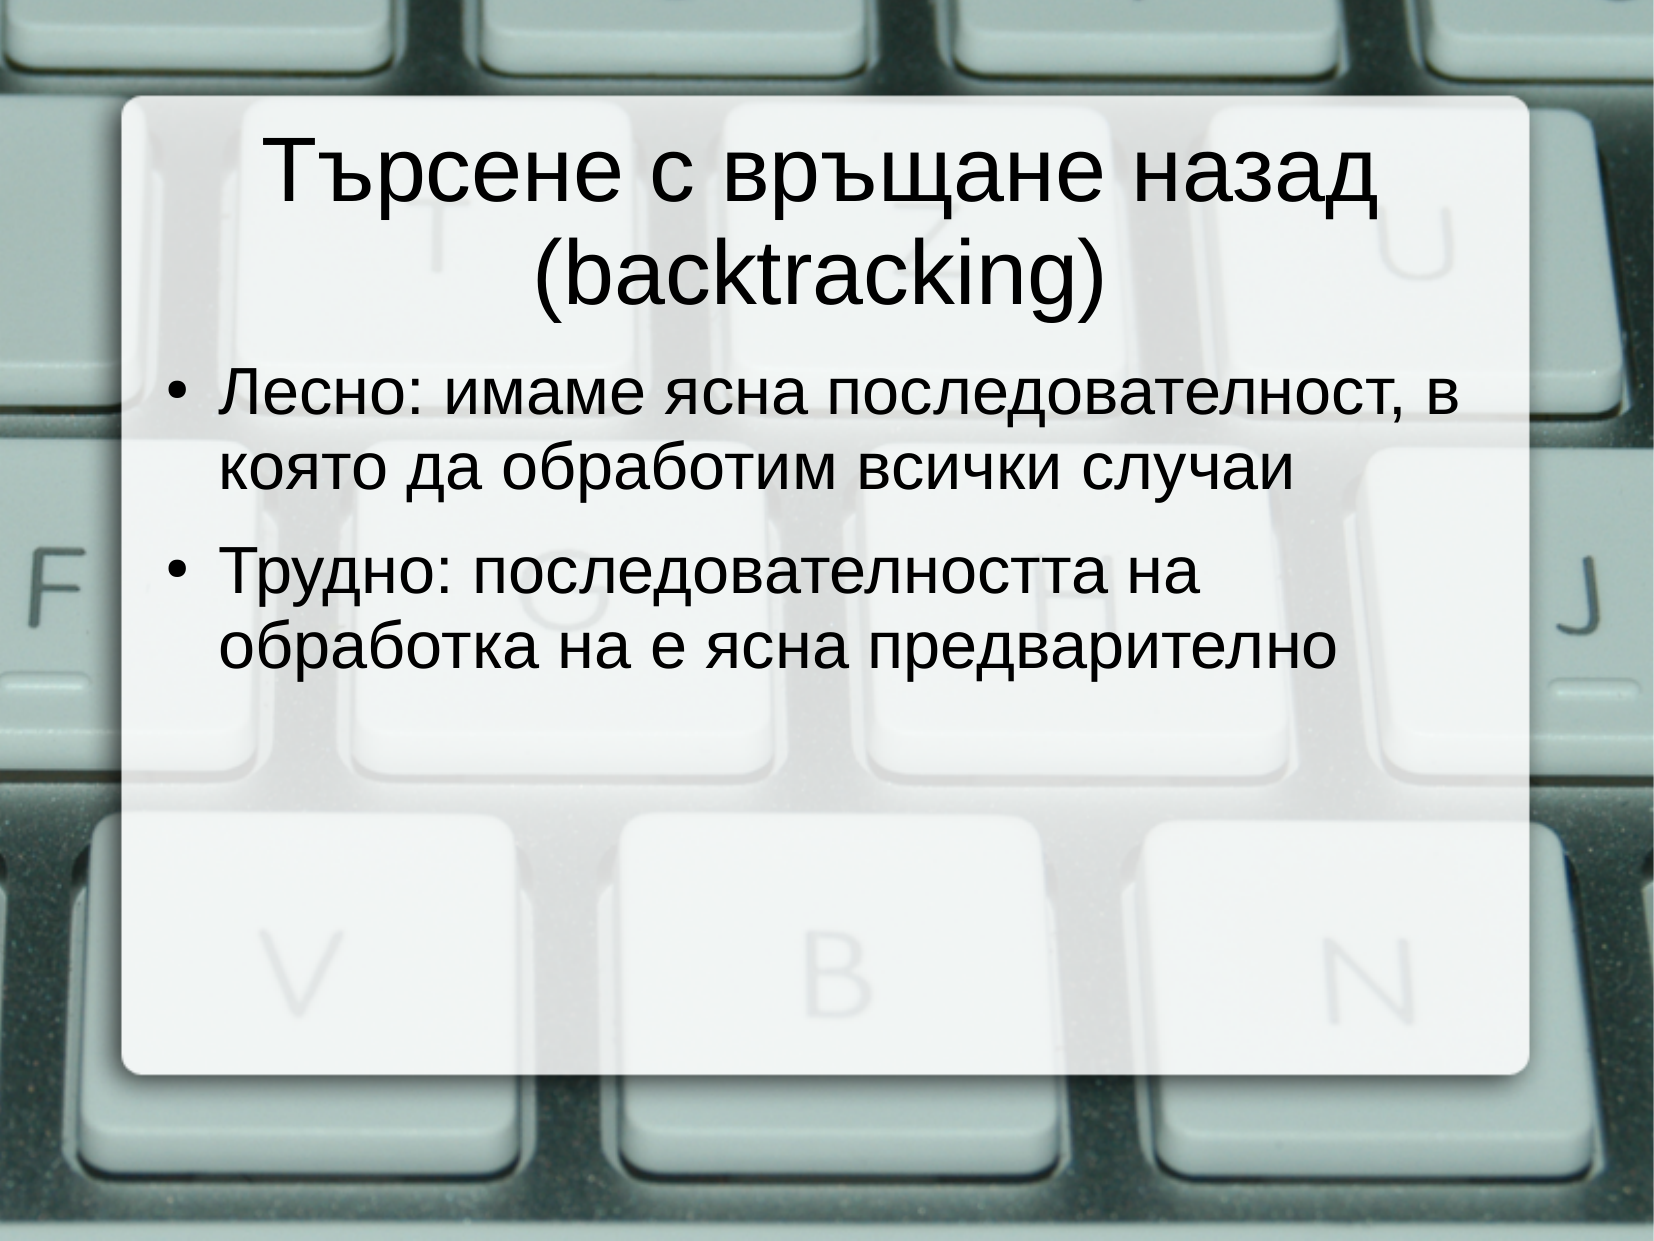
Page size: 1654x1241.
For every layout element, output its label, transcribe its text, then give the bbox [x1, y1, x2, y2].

picture [0, 0, 1654, 1241]
list Лесно: имаме ясна последователност, в която да обработим всички случаи Трудно: последователността на обработка на е ясна предварително [147, 354, 1506, 1074]
title Търсене с връщане назад (backtracking) [135, 117, 1506, 325]
